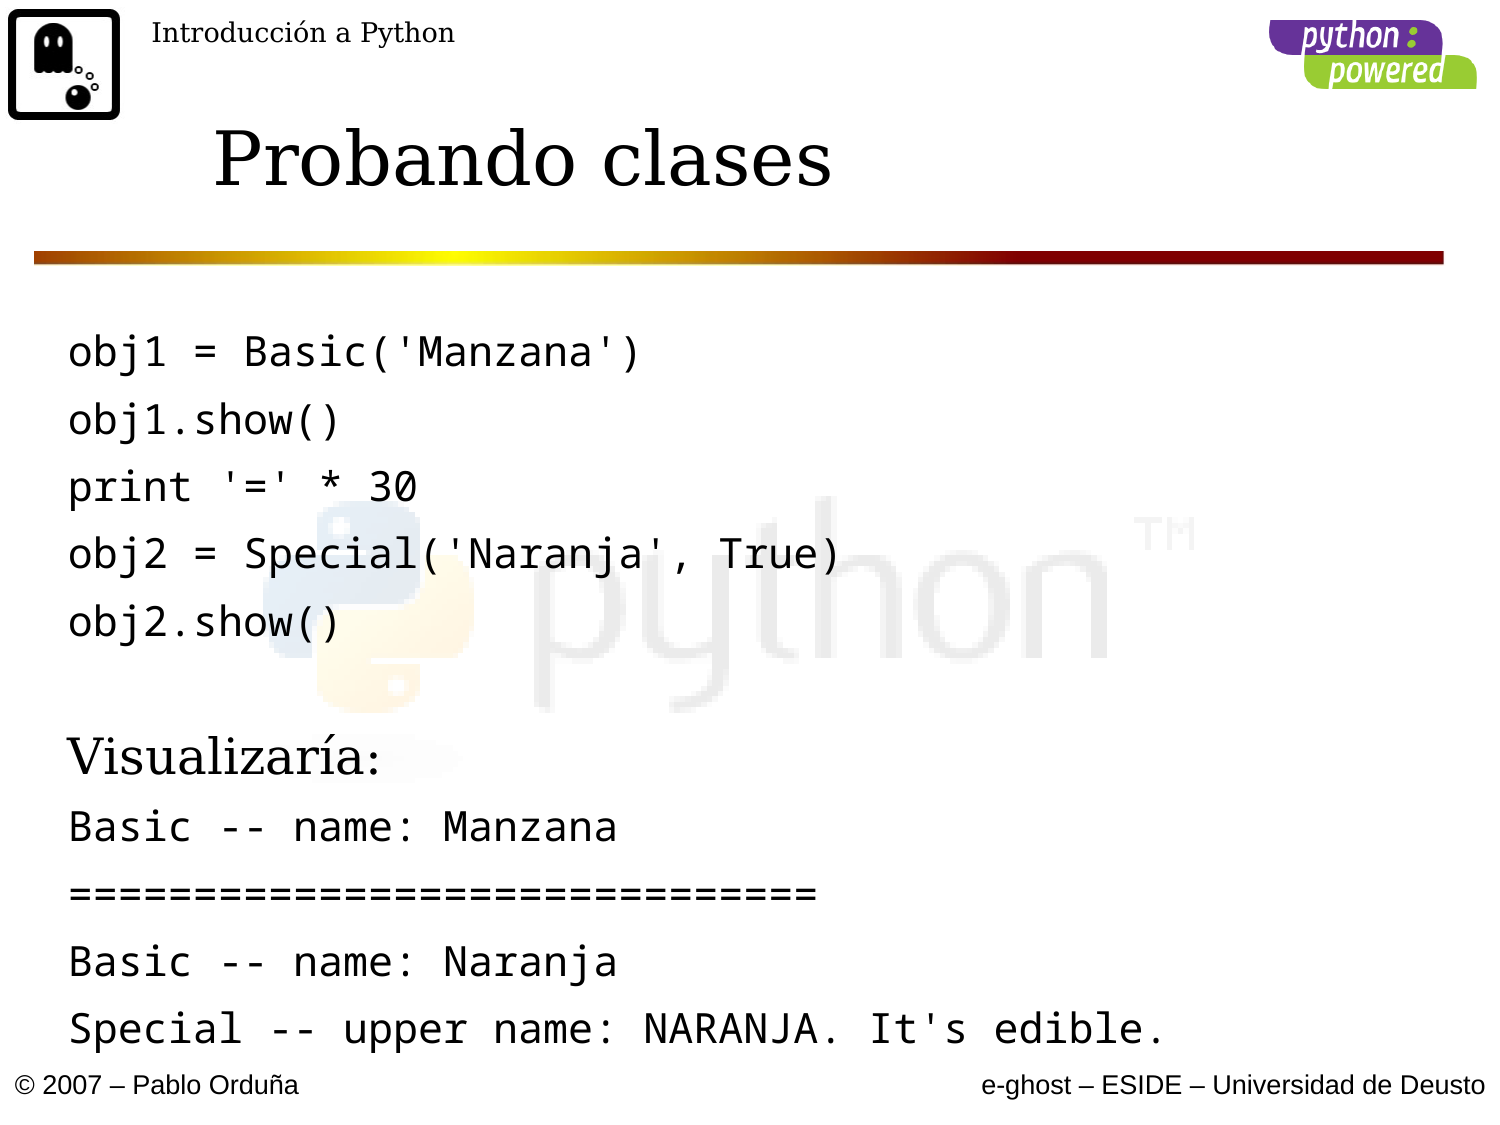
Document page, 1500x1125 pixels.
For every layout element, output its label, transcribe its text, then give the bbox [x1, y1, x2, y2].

picture [5, 7, 125, 124]
list obj1 = Basic('Manzana') obj1.show() print '=' * 30 obj2 = Special('Naranja', True) obj2.show() Visualizaría: Basic -- name: Manzana ============================== Basic -- name: Naranja Special -- upper name: NARANJA. It's edible. [53, 314, 1469, 1125]
picture [34, 251, 1447, 266]
title Probando clases [198, 0, 1477, 211]
